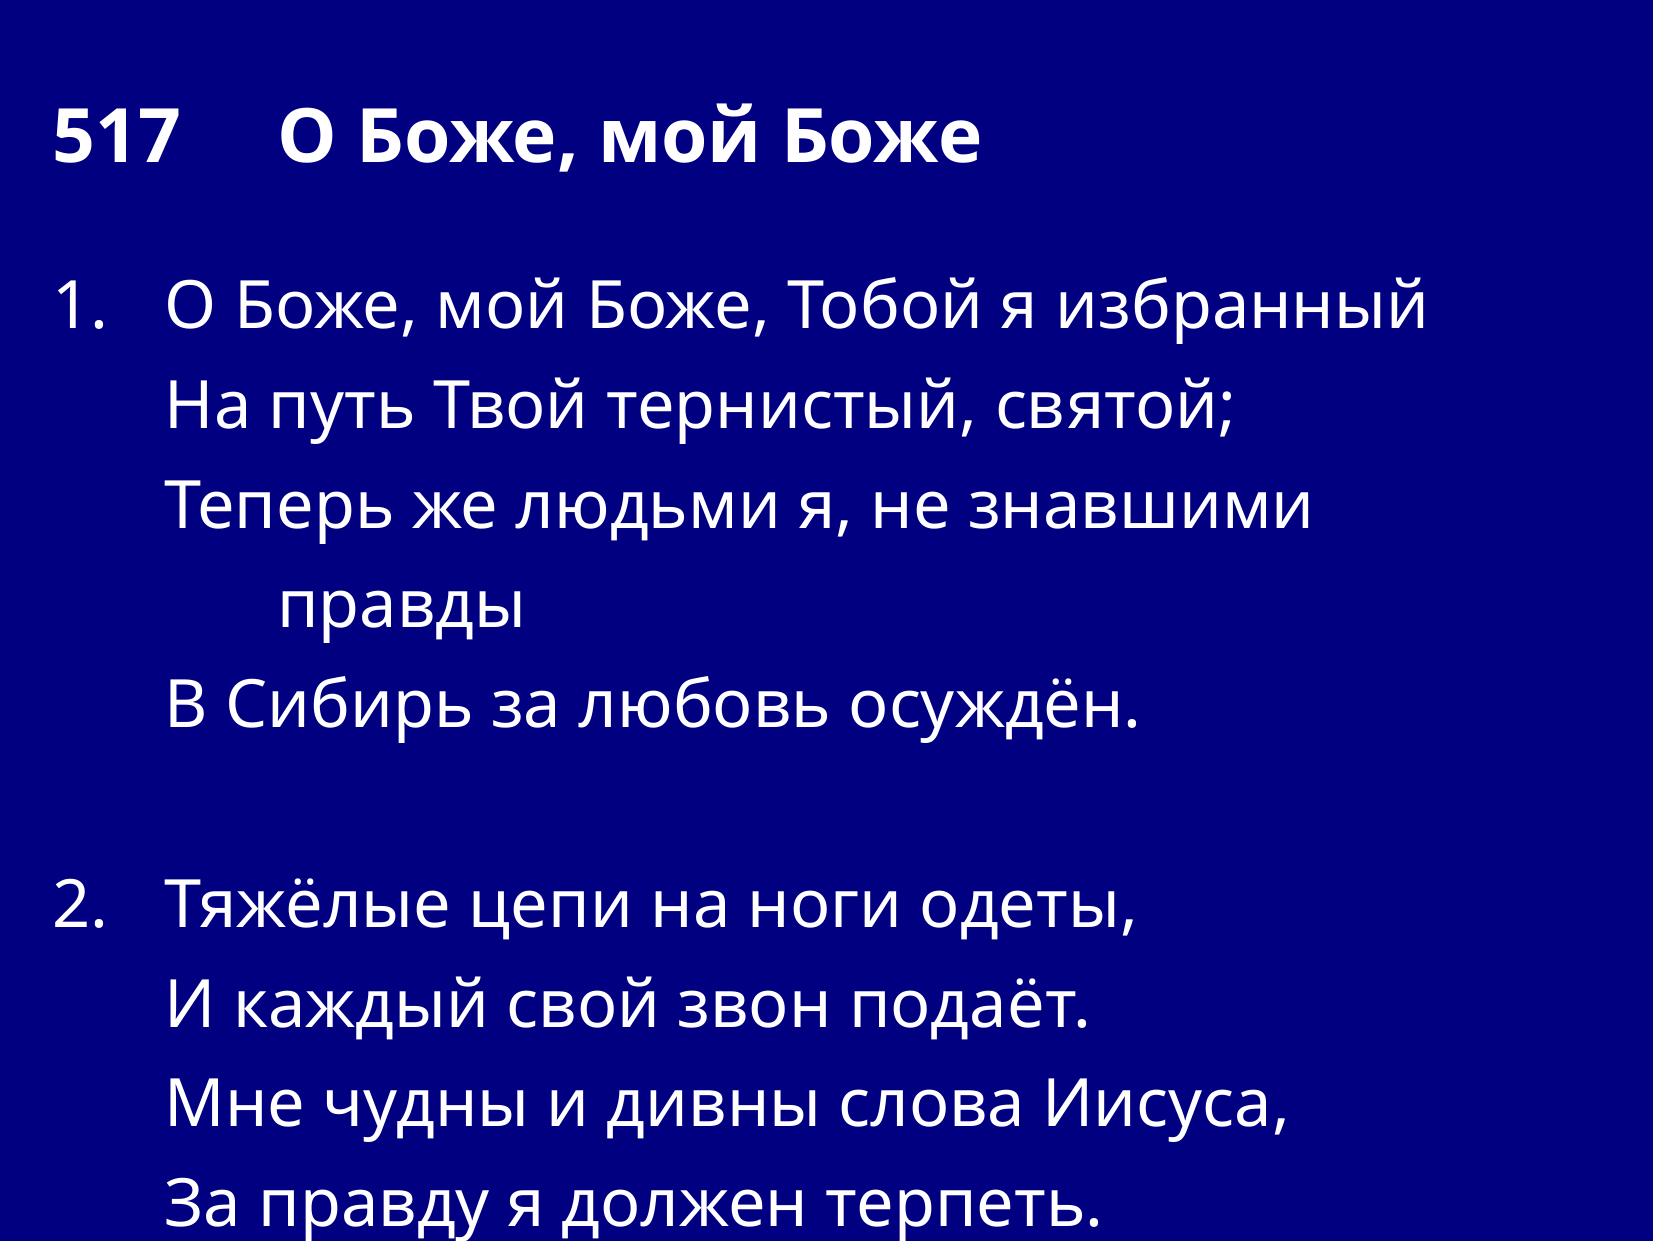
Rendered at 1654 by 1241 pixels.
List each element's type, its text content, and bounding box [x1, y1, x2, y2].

text_box 1. О Боже, мой Боже, Тобой я избранный На путь Твой тернистый, святой; Теперь же людьми я, не знавшими правды В Сибирь за любовь осуждён. 2. Тяжёлые цепи на ноги одеты, И каждый свой звон подаёт. Мне чудны и дивны слова Иисуса, За правду я должен терпеть. [37, 150, 1653, 1163]
text_box 517 О Боже, мой Боже [37, 75, 1576, 188]
